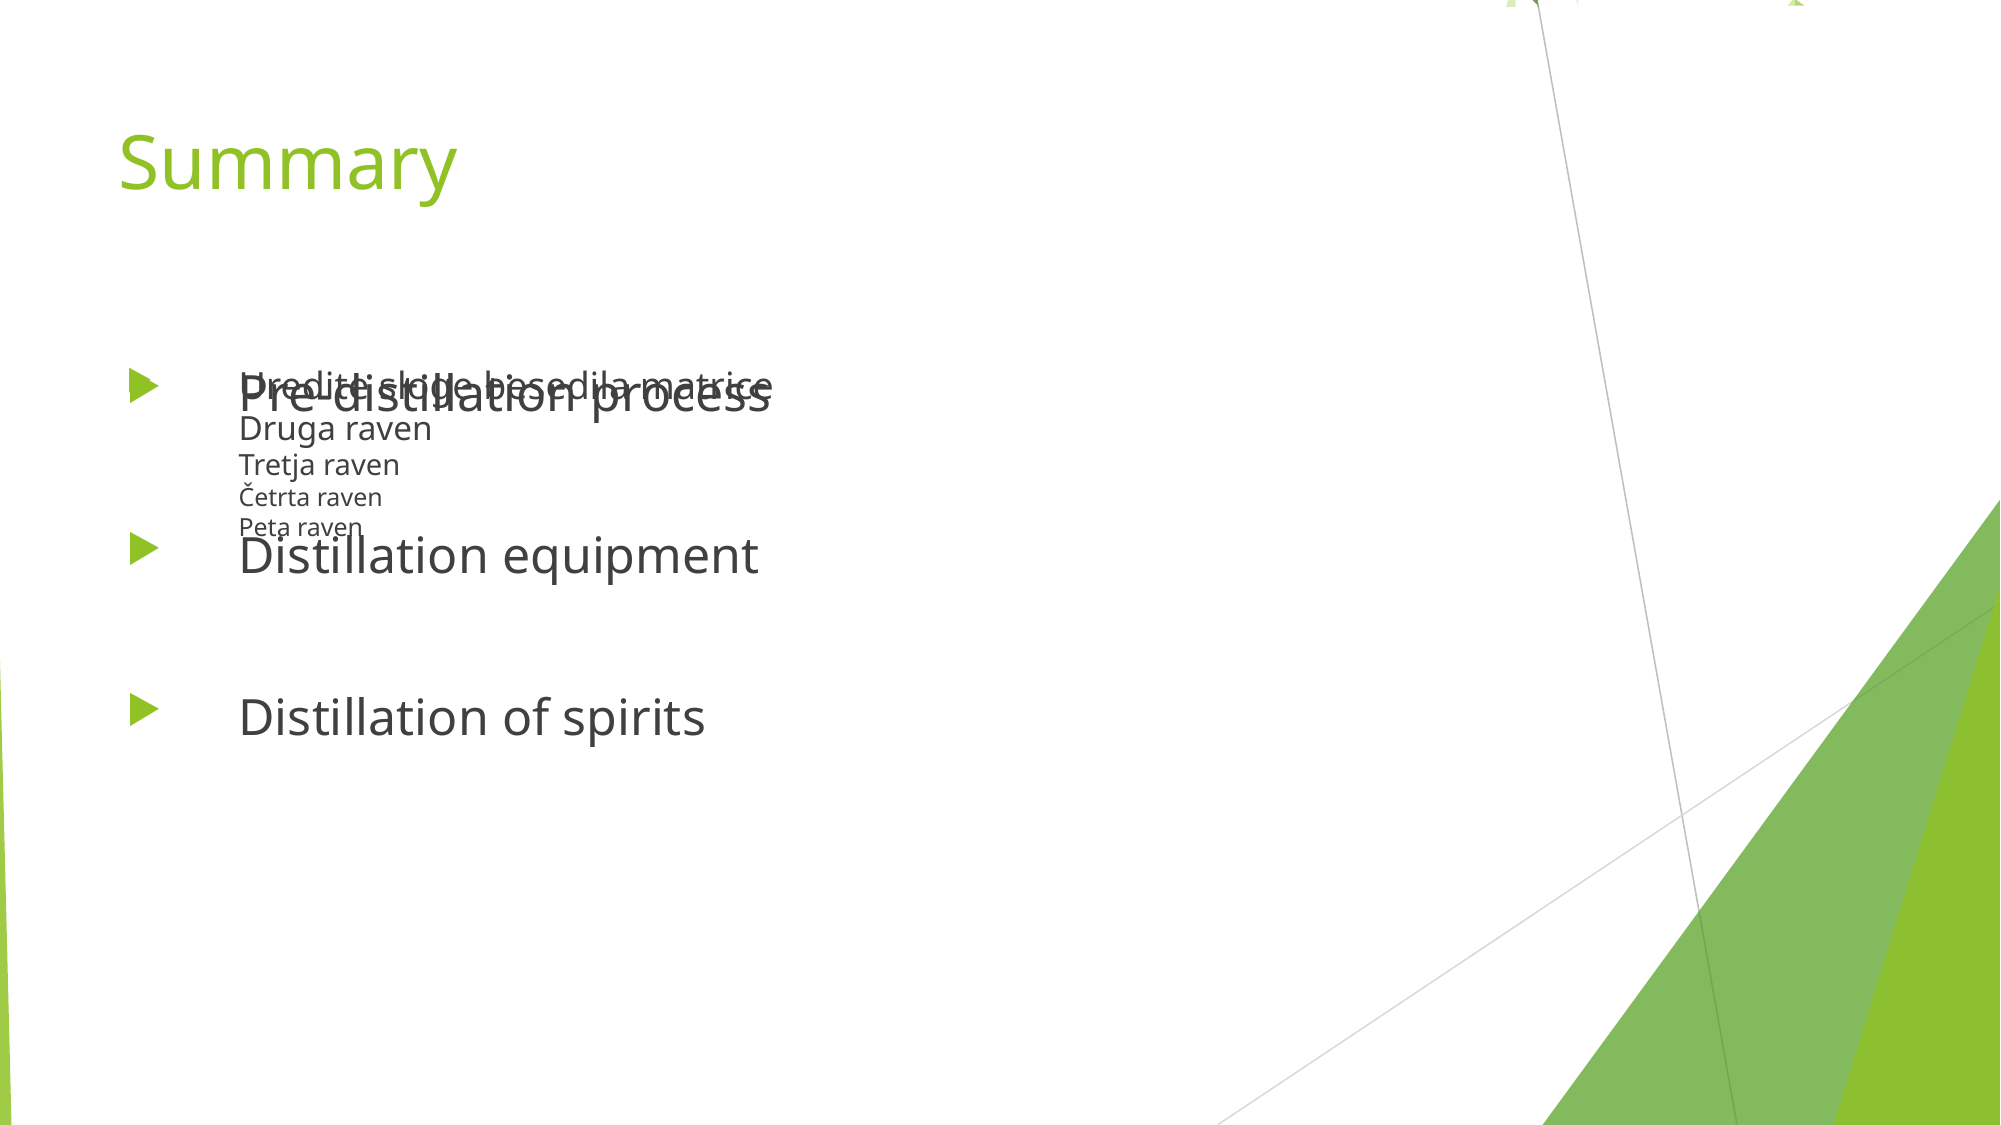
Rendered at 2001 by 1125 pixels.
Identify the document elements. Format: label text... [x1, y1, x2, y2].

title Summary [111, 99, 1522, 317]
text_box Pre-distillation process Distillation equipment Distillation of spirits [111, 354, 1522, 992]
